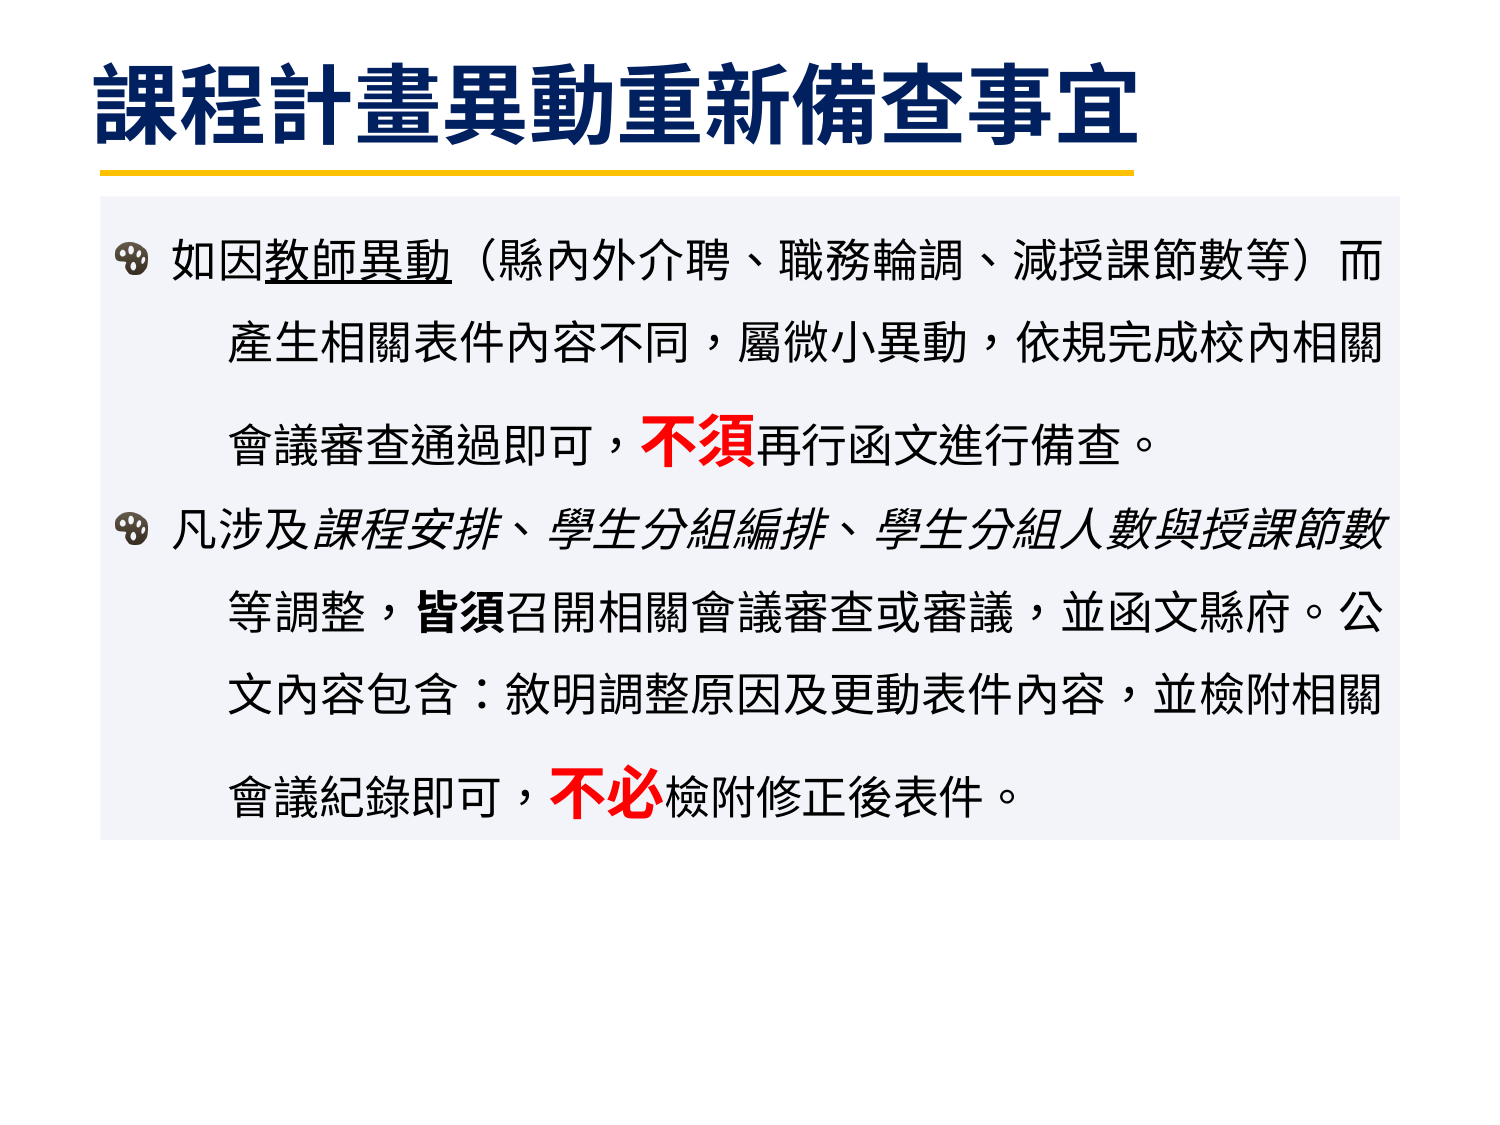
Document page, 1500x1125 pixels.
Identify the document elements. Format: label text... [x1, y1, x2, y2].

text_box 如因教師異動（縣內外介聘、職務輪調、減授課節數等）而產生相關表件內容不同，屬微小異動，依規完成校內相關會議審查通過即可，不須再行函文進行備查。 凡涉及課程安排、學生分組編排、學生分組人數與授課節數等調整，皆須召開相關會議審查或審議，並函文縣府。公文內容包含：敘明調整原因及更動表件內容，並檢附相關會議紀錄即可，不必檢附修正後表件。 [100, 196, 1400, 841]
text_box 課程計畫異動重新備查事宜 [76, 42, 1168, 164]
